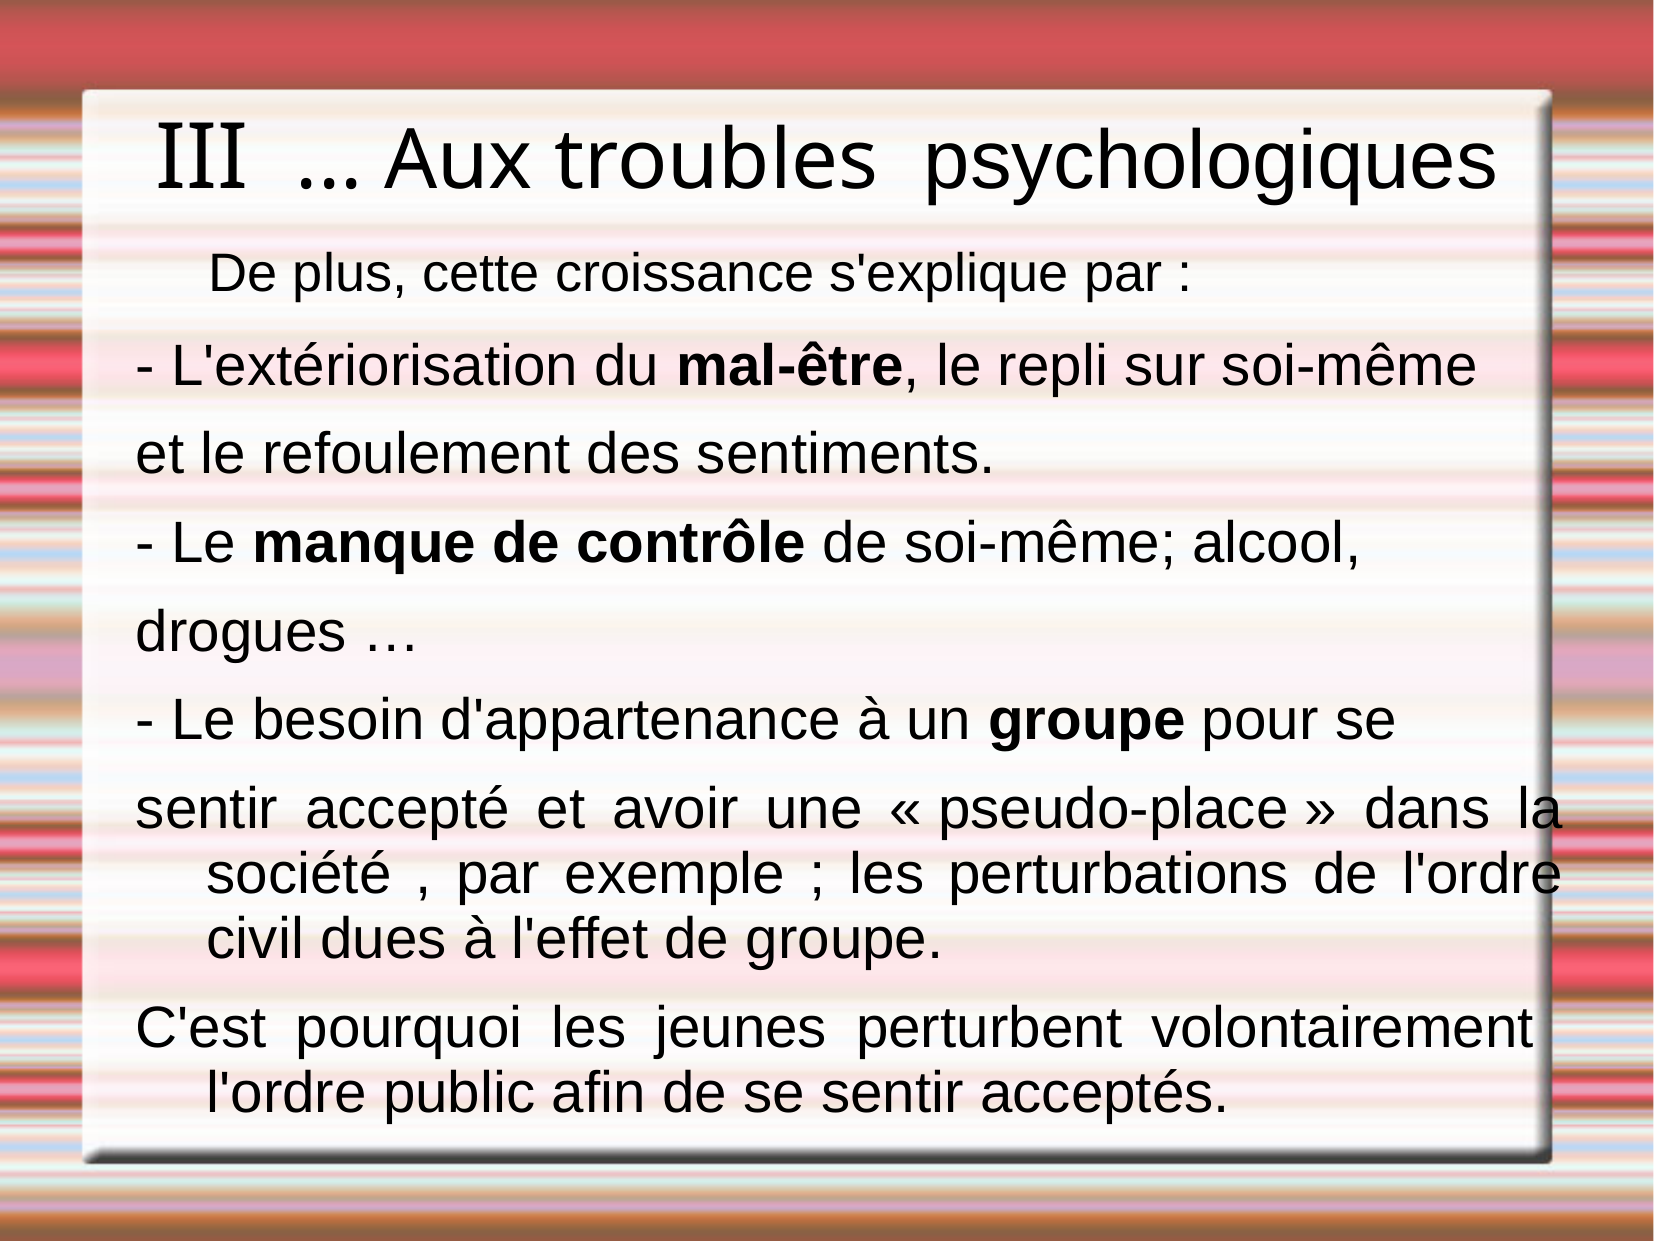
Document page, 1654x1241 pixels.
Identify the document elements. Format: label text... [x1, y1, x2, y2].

list De plus, cette croissance s'explique par : - L'extériorisation du mal-être, le repli sur soi-même et le refoulement des sentiments. - Le manque de contrôle de soi-même; alcool, drogues … - Le besoin d'appartenance à un groupe pour se sentir accepté et avoir une « pseudo-place » dans la société , par exemple ; les perturbations de l'ordre civil dues à l'effet de groupe. C'est pourquoi les jeunes perturbent volontairement l'ordre public afin de se sentir acceptés. [76, 242, 1565, 1128]
picture [0, 0, 1654, 1241]
title III ... Aux troubles psychologiques [82, 56, 1571, 250]
